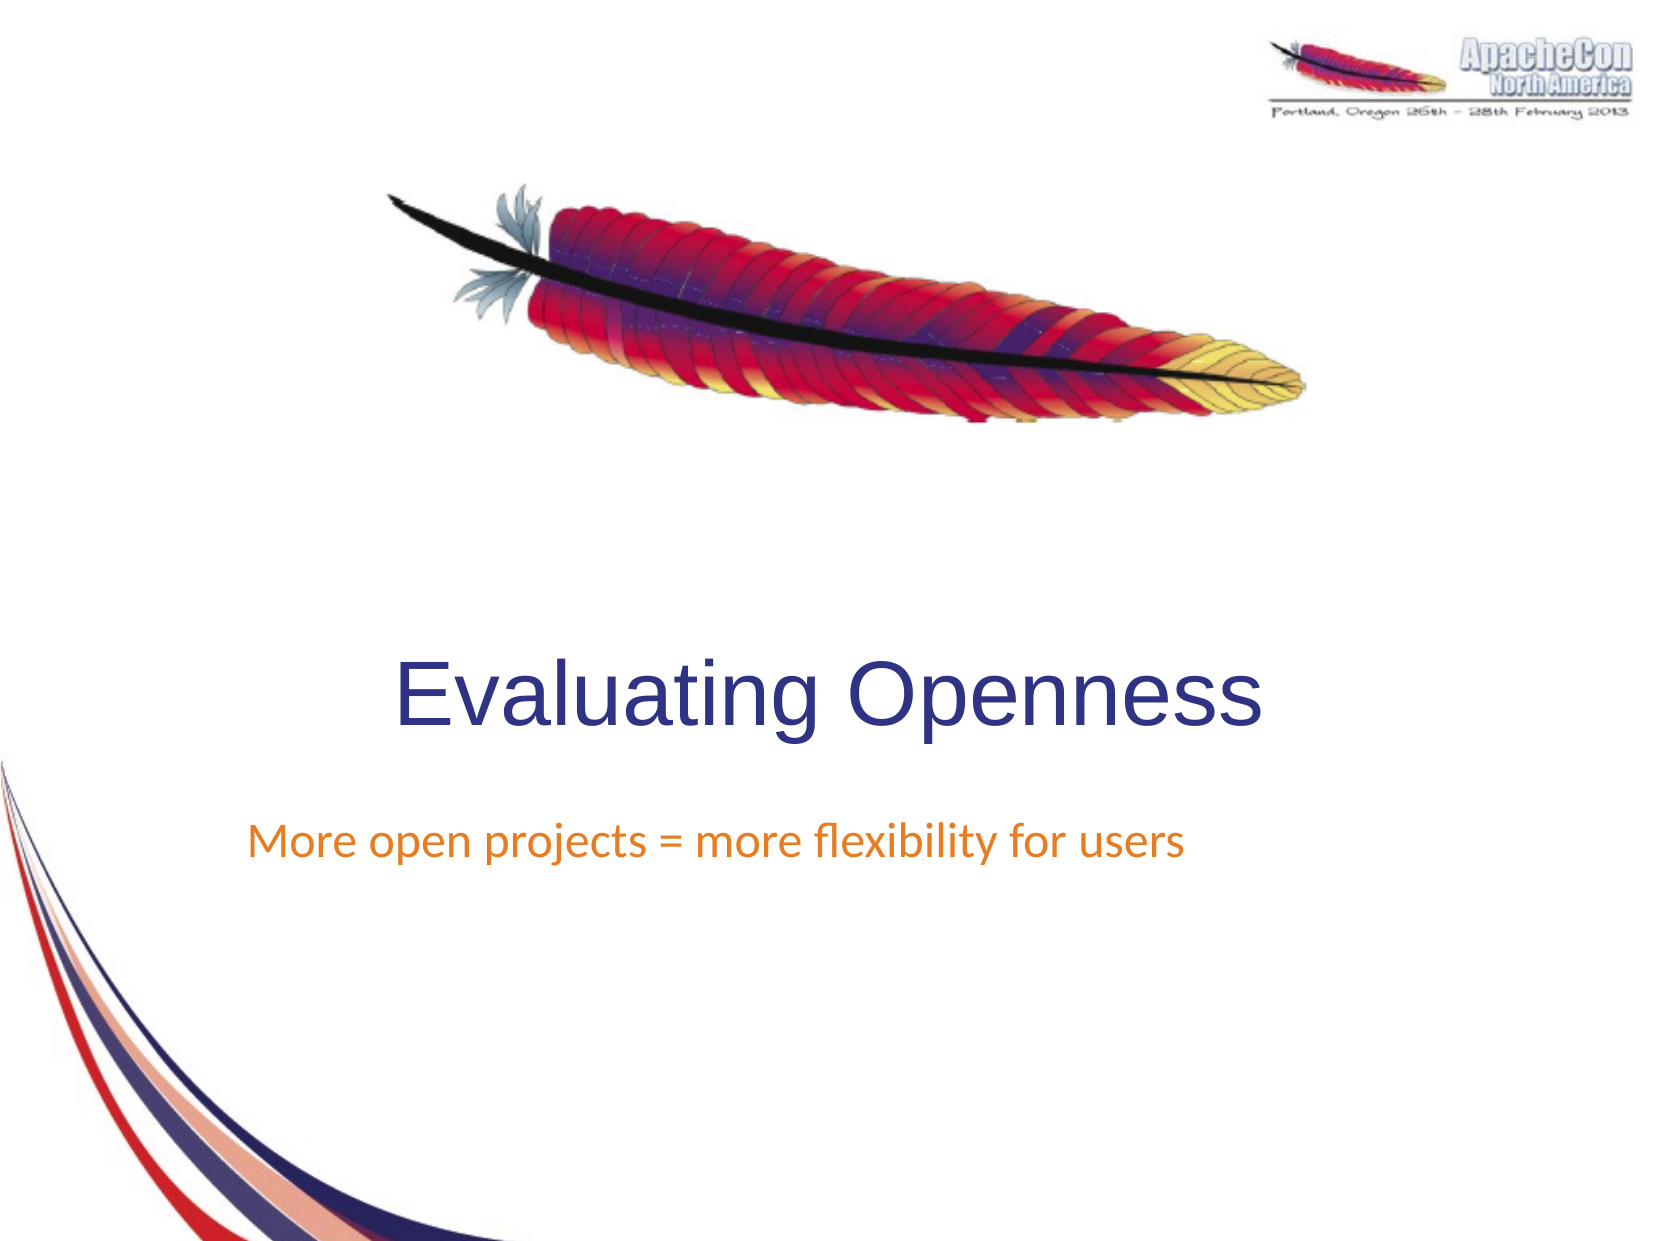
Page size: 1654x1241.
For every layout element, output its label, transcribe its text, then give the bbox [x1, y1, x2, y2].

text_box More open projects = more flexibility for users [231, 813, 1429, 887]
title Evaluating Openness [88, 590, 1571, 798]
picture [0, 0, 1654, 1241]
